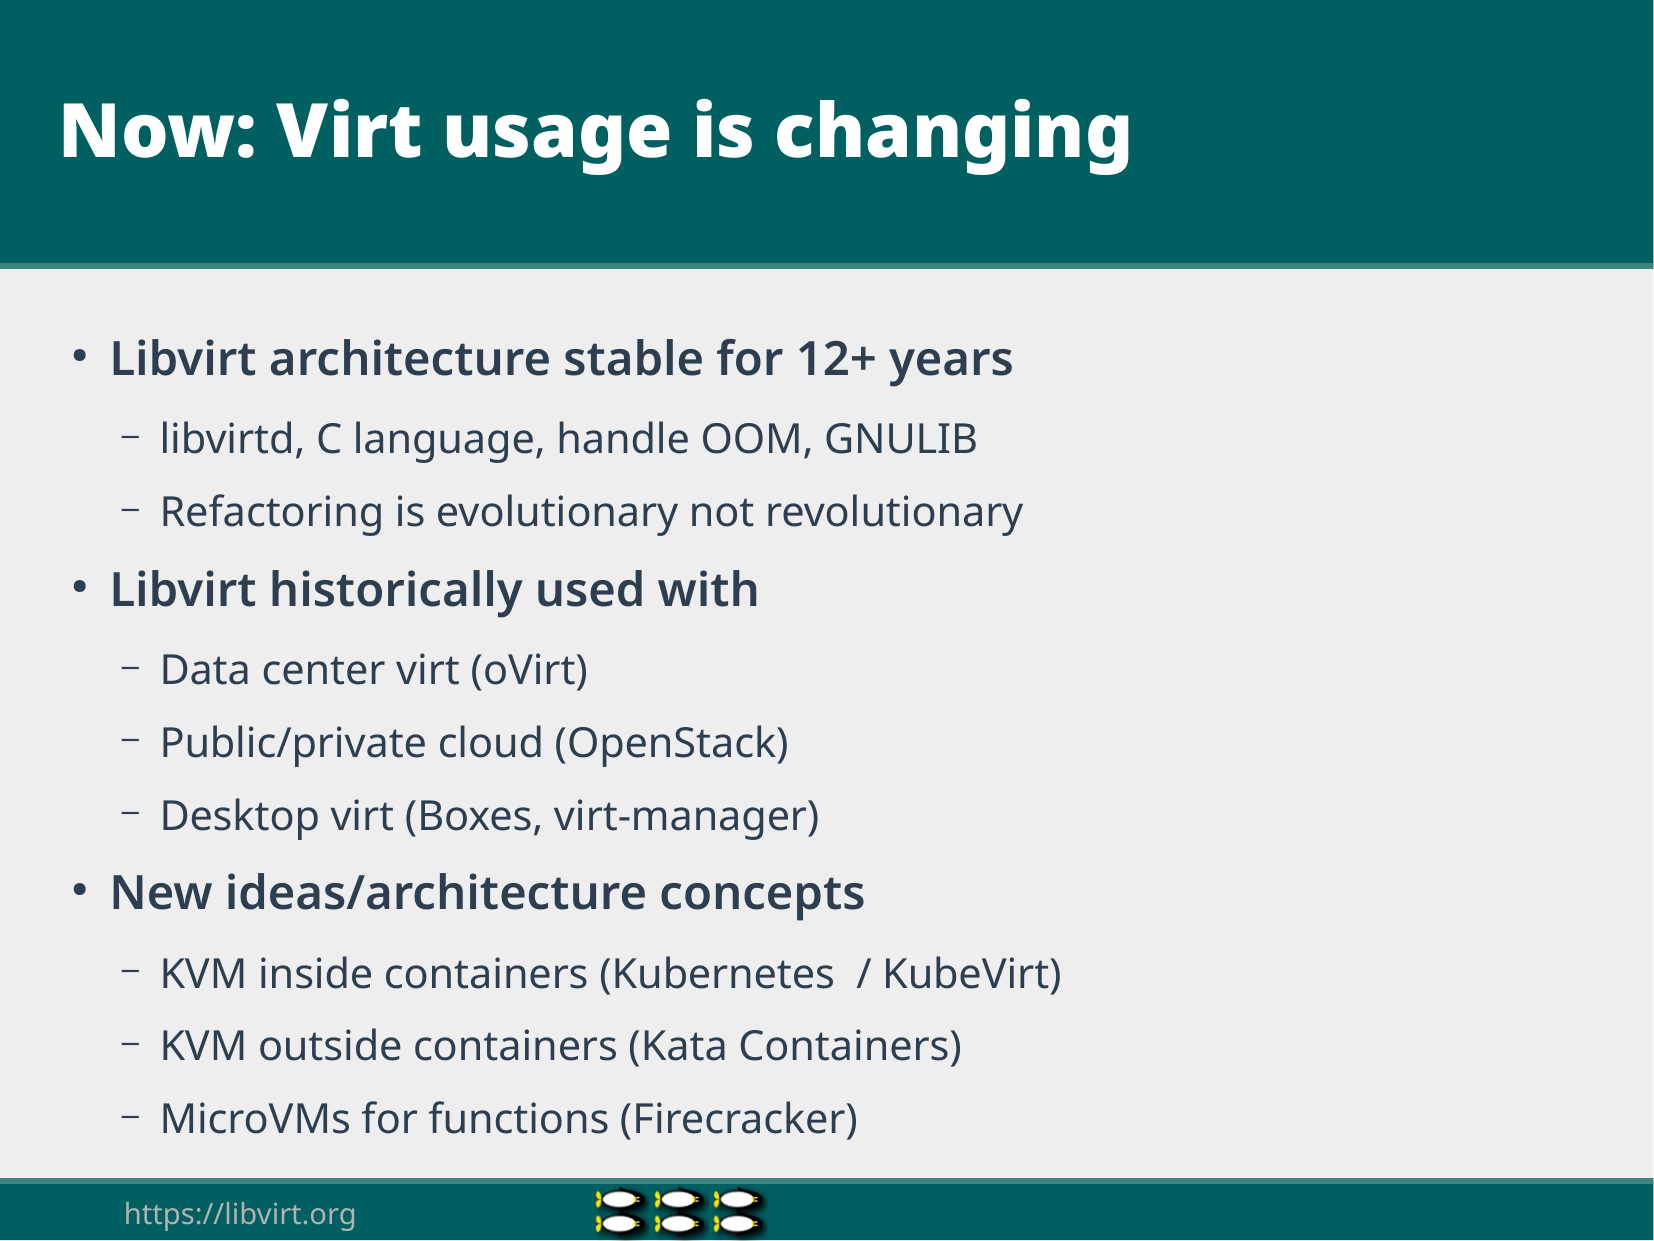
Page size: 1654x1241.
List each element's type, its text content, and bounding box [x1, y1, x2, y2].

list Libvirt architecture stable for 12+ years libvirtd, C language, handle OOM, GNULIB Refactoring is evolutionary not revolutionary Libvirt historically used with Data center virt (oVirt) Public/private cloud (OpenStack) Desktop virt (Boxes, virt-manager) New ideas/architecture concepts KVM inside containers (Kubernetes / KubeVirt) KVM outside containers (Kata Containers) MicroVMs for functions (Firecracker) [59, 324, 1595, 1152]
title Now: Virt usage is changing [59, 49, 1595, 207]
text_box [590, 1181, 768, 1241]
